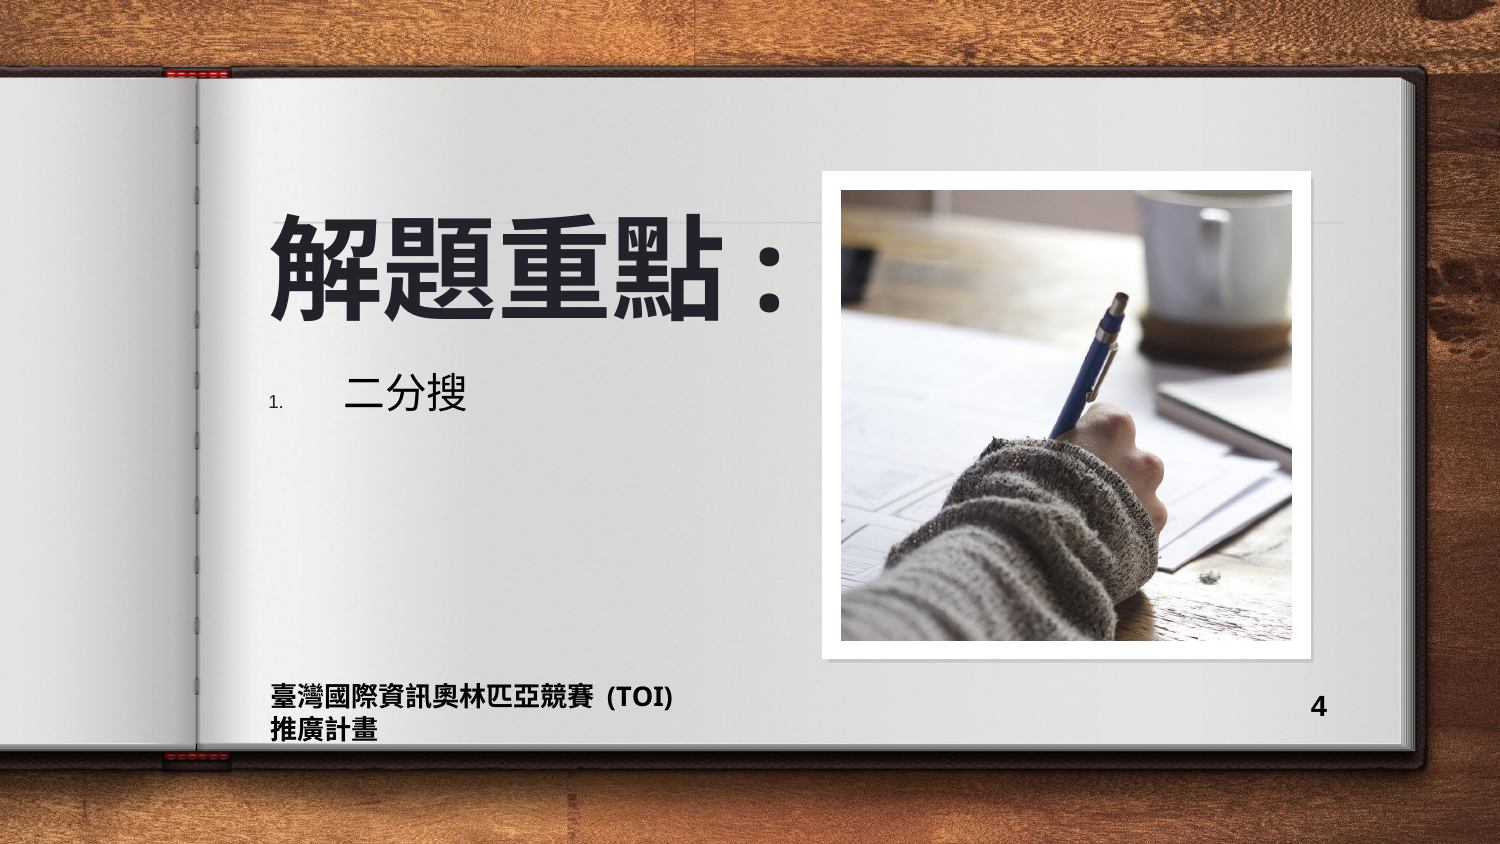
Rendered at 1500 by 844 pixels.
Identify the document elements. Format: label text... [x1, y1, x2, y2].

text_box [829, 178, 1314, 663]
text_box [1295, 672, 1386, 737]
text_box 二分搜 [253, 352, 807, 656]
picture [841, 190, 1292, 641]
text_box 解題重點: [253, 158, 784, 350]
